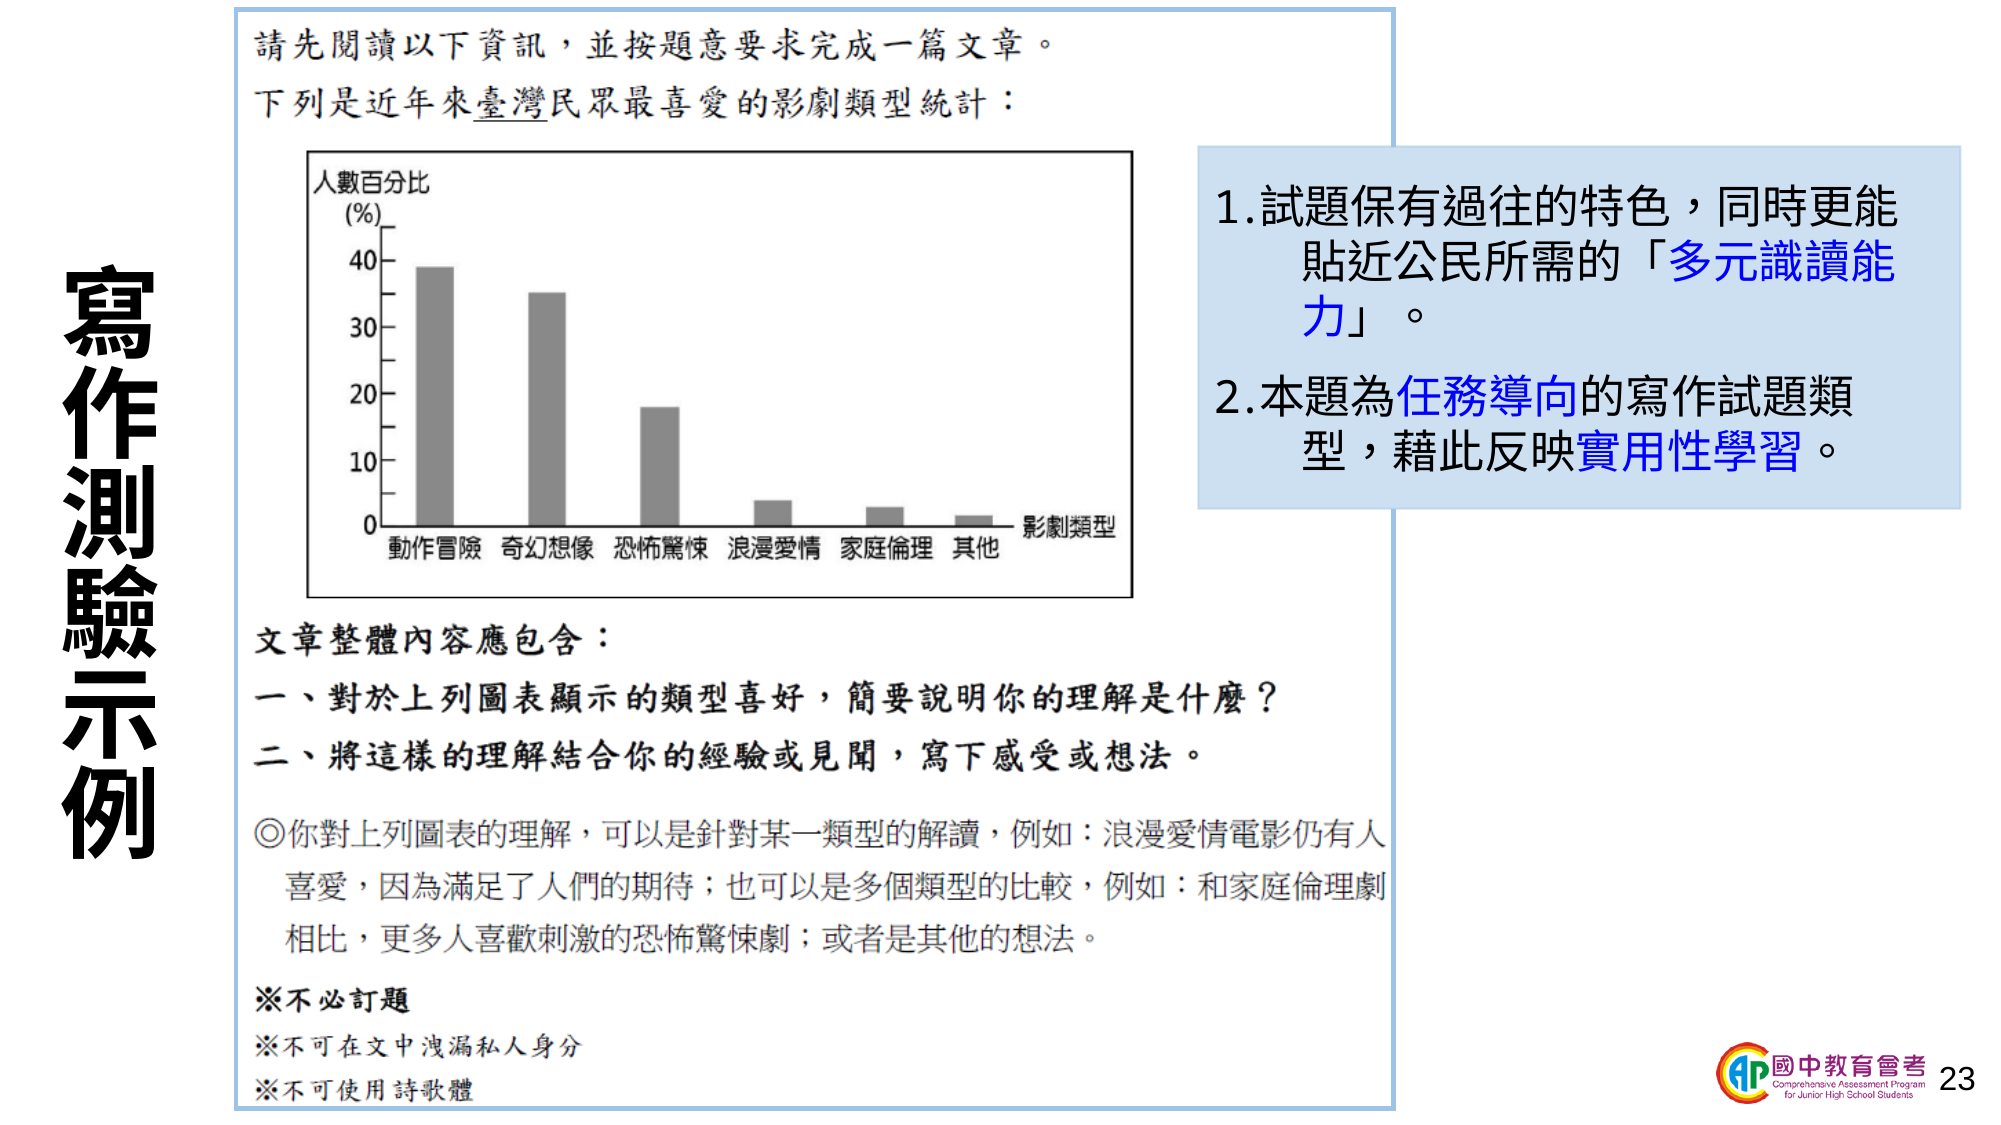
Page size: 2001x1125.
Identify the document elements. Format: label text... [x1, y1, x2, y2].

text_box 試題保有過往的特色，同時更能貼近公民所需的「多元識讀能力」。 本題為任務導向的寫作試題類型，藉此反映實用性學習。 [1198, 147, 1960, 509]
text_box 23 [1923, 1047, 2000, 1108]
title 寫作測驗示例 [0, 0, 213, 1125]
picture [238, 13, 1391, 1106]
